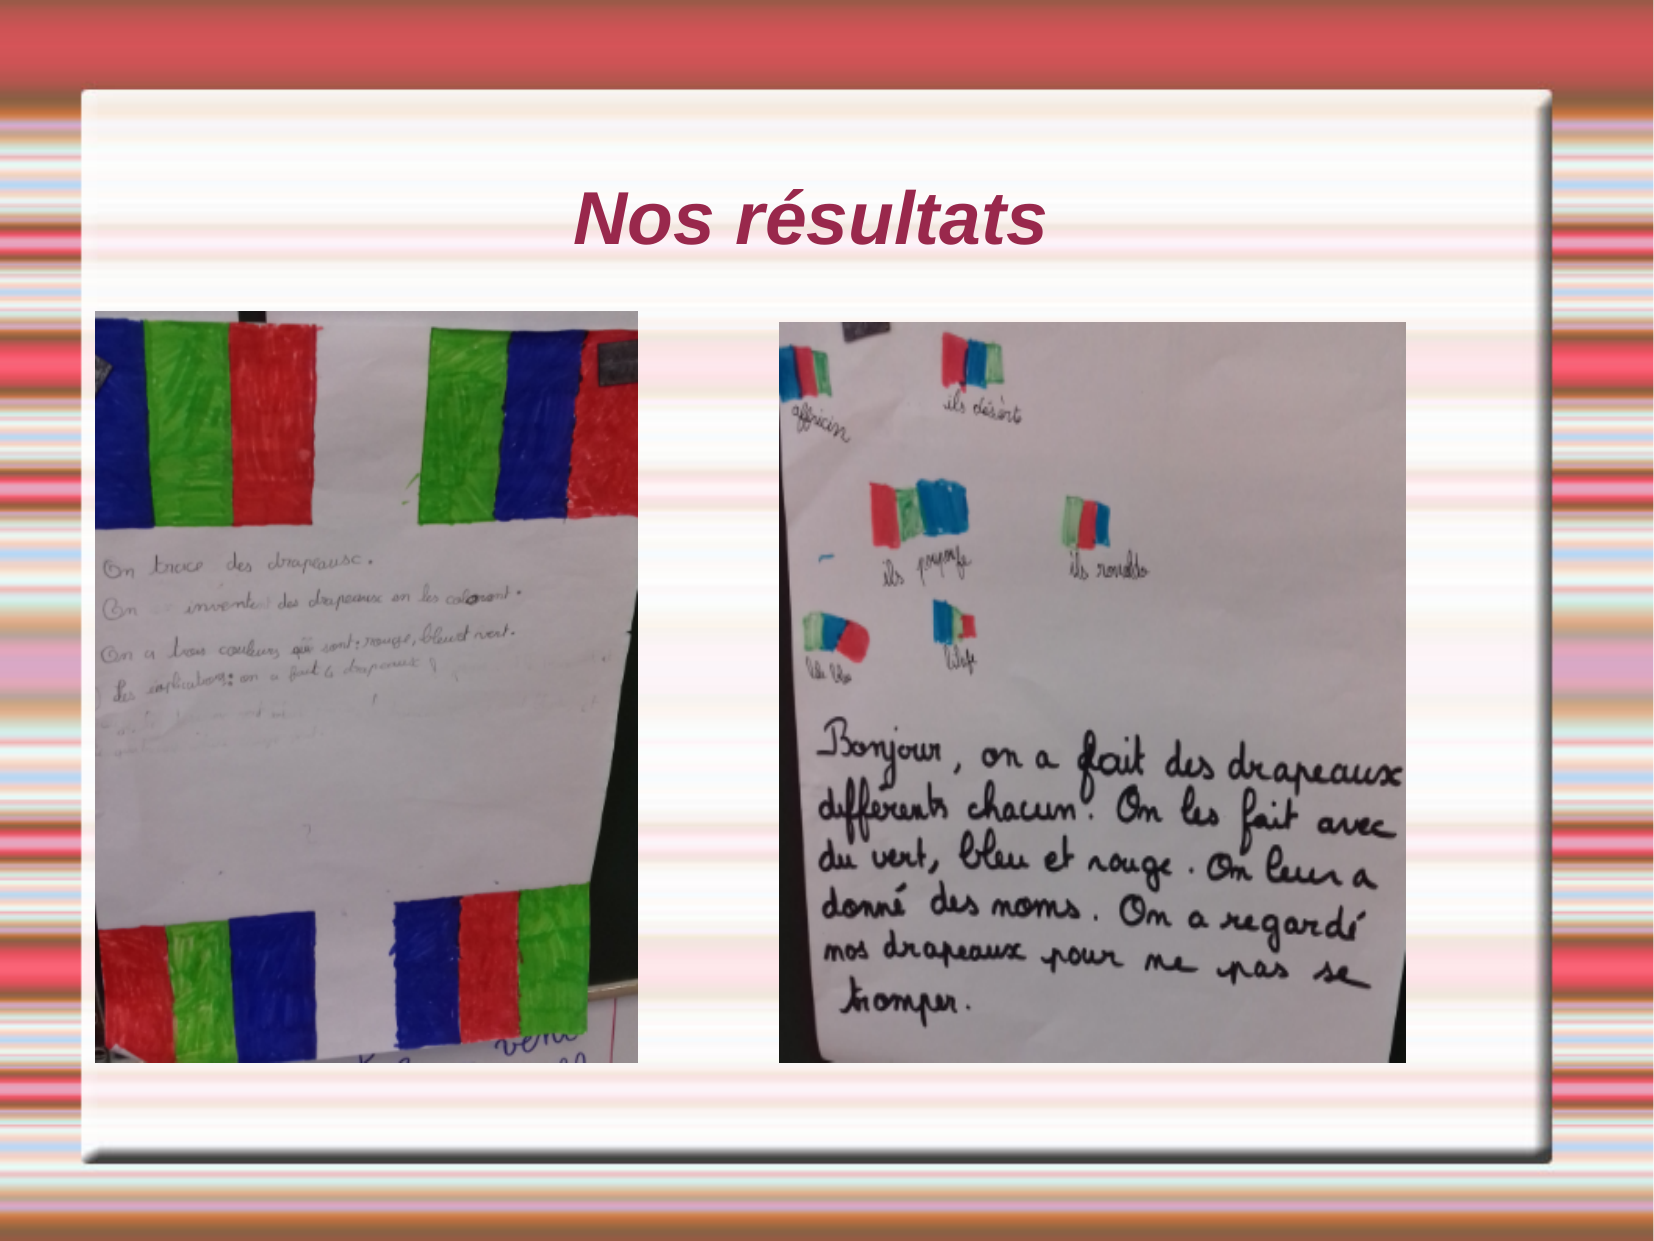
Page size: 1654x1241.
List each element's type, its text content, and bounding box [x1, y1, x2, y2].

title Nos résultats [88, 114, 1534, 322]
picture [0, 0, 1654, 1241]
